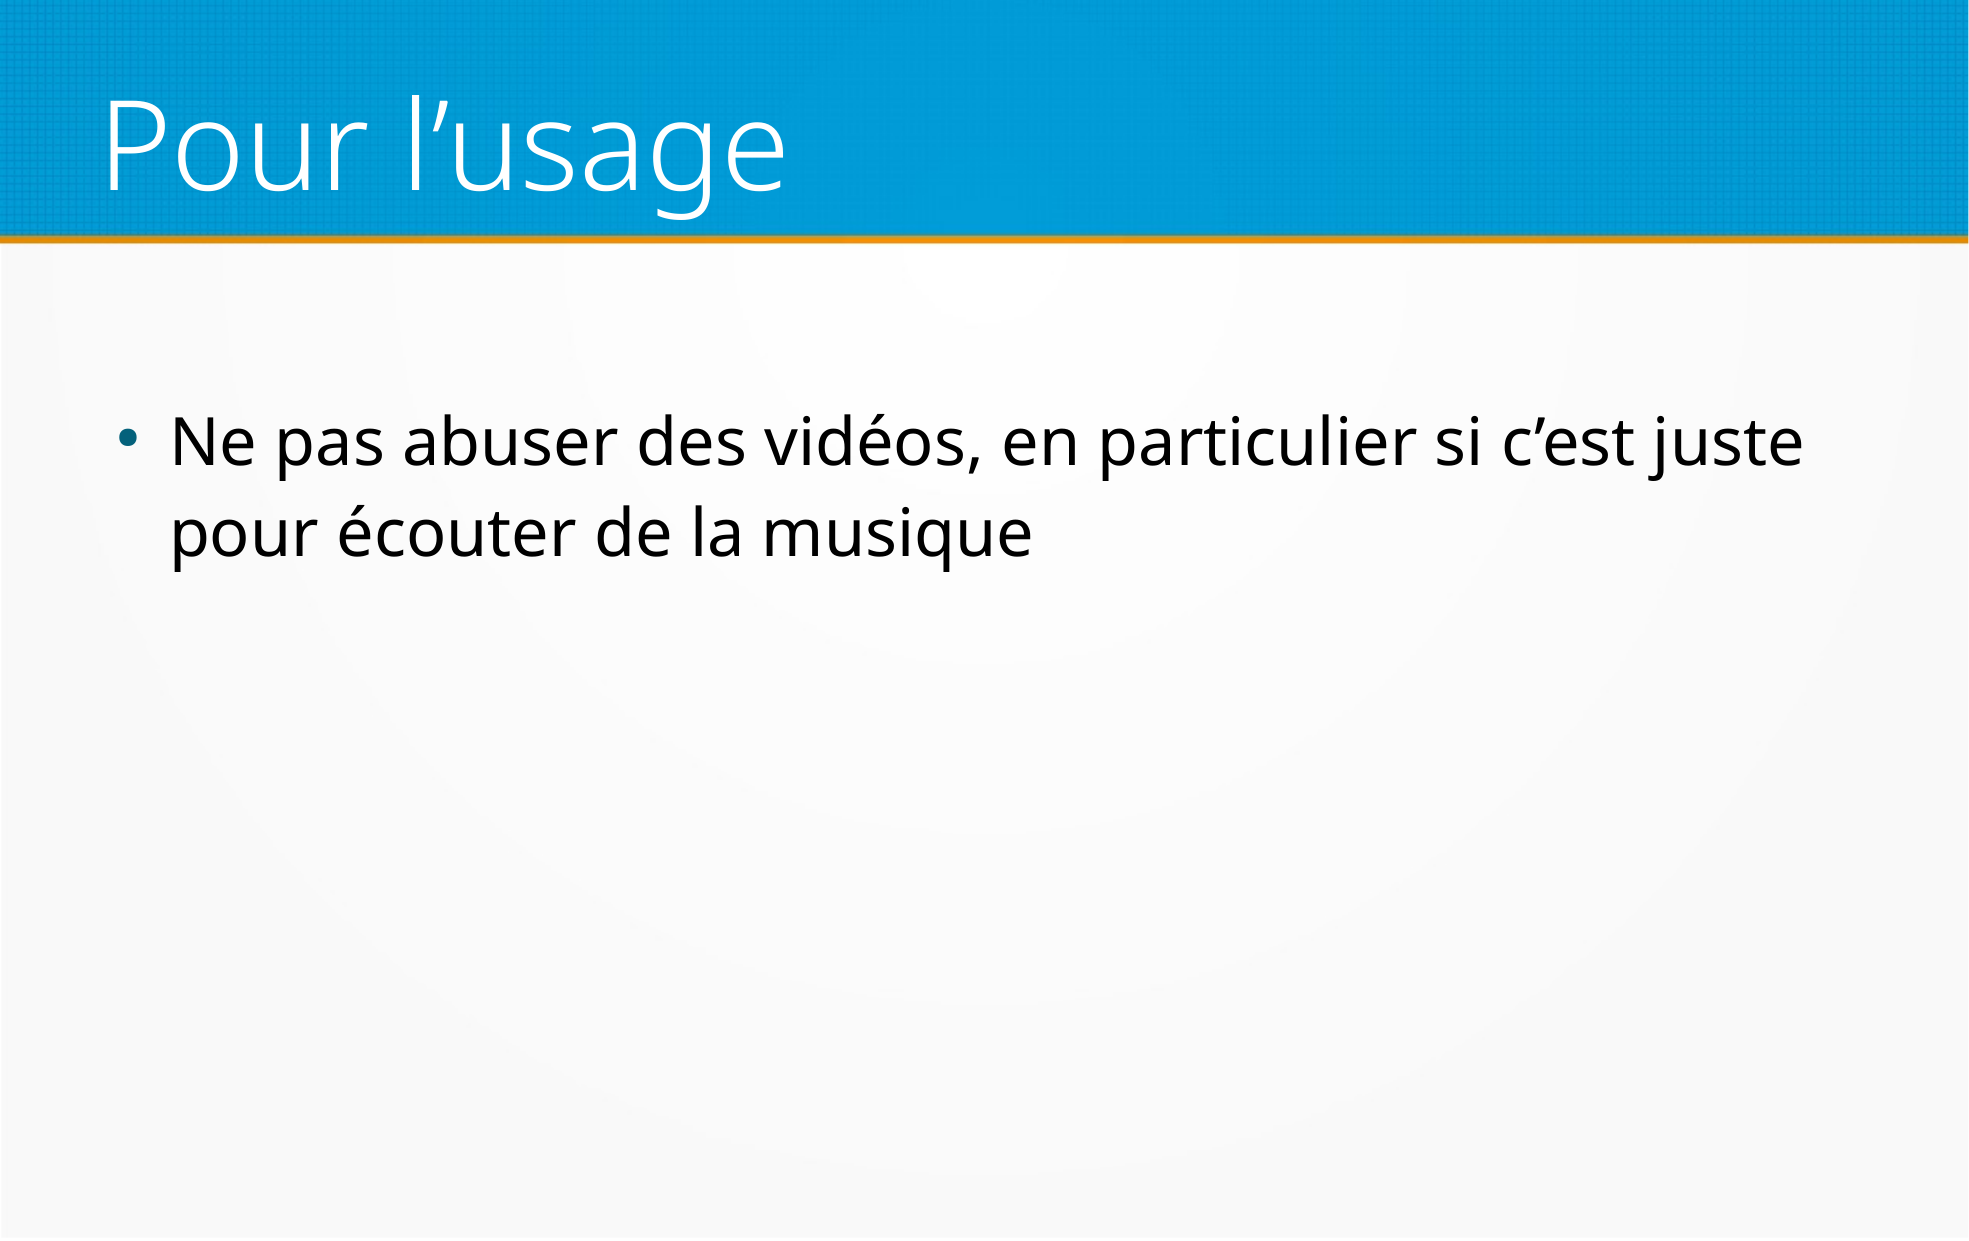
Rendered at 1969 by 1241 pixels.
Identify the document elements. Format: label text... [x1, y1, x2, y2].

title Pour l’usage [98, 19, 1870, 227]
list Ne pas abuser des vidéos, en particulier si c’est juste pour écouter de la musique [98, 274, 1861, 1040]
picture [0, 233, 1969, 1241]
